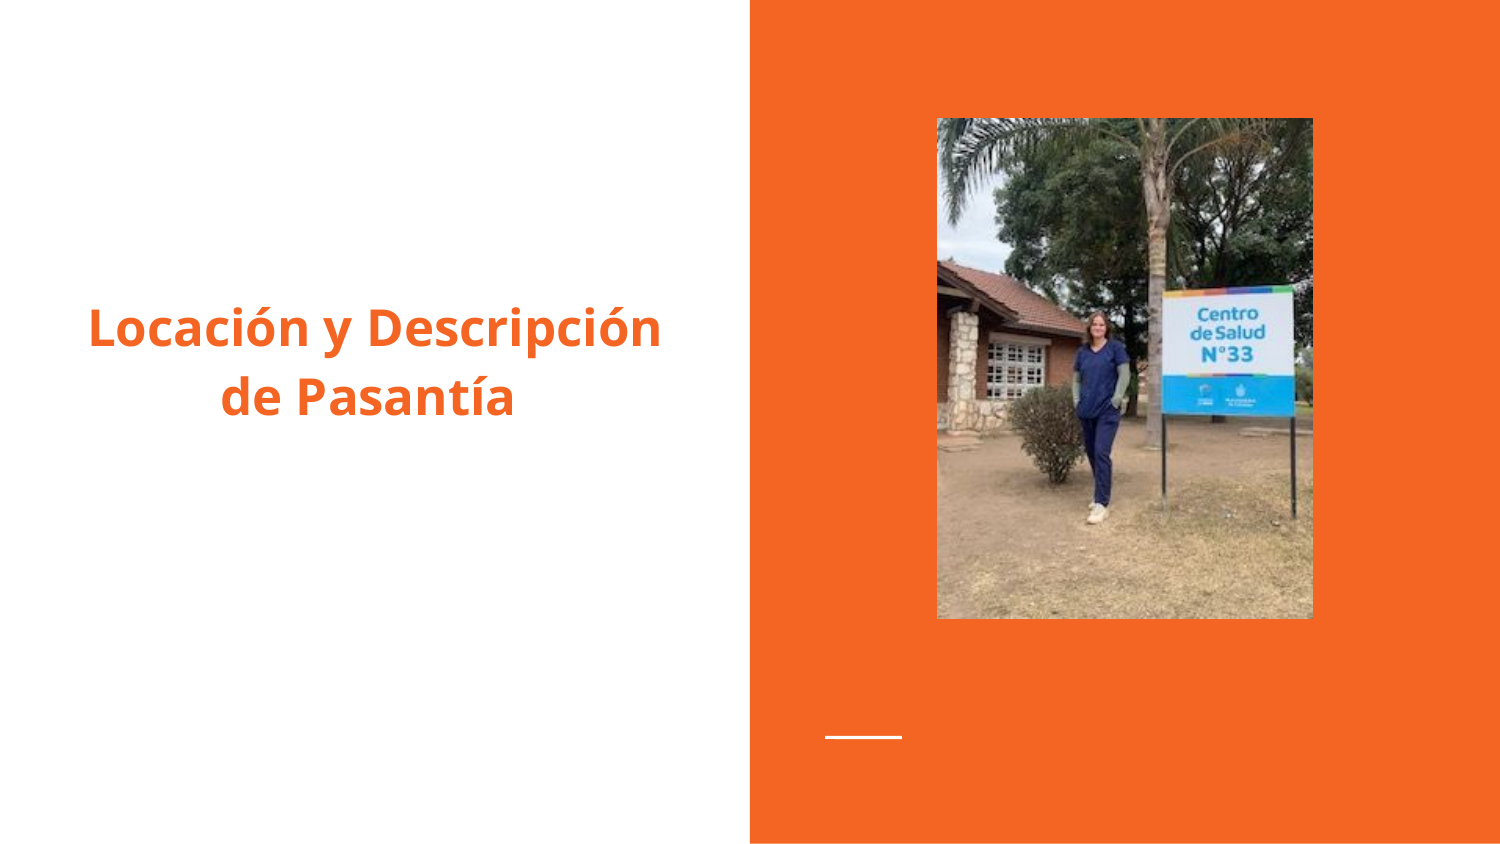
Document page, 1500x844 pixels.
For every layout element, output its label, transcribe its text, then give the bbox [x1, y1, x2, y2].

title Locación y Descripción de Pasantía [43, 229, 708, 446]
picture [937, 118, 1313, 619]
